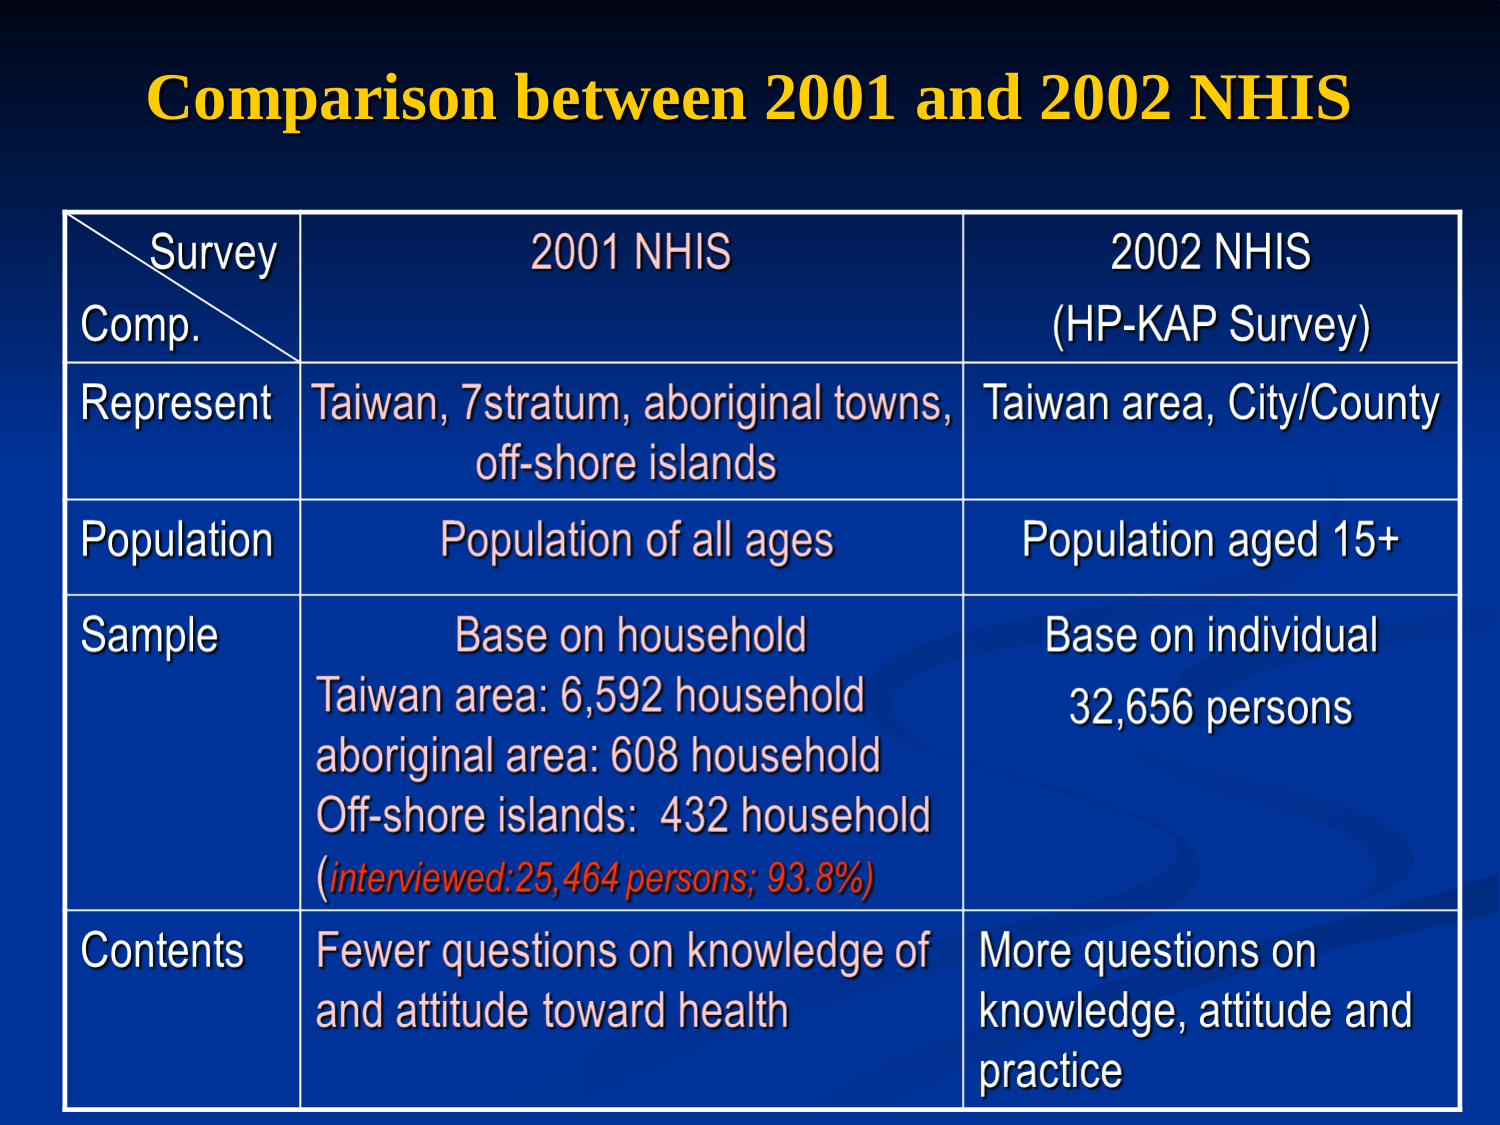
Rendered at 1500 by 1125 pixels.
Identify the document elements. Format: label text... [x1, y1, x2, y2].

picture [48, 204, 1476, 1125]
title Comparison between 2001 and 2002 NHIS [75, 45, 1426, 142]
